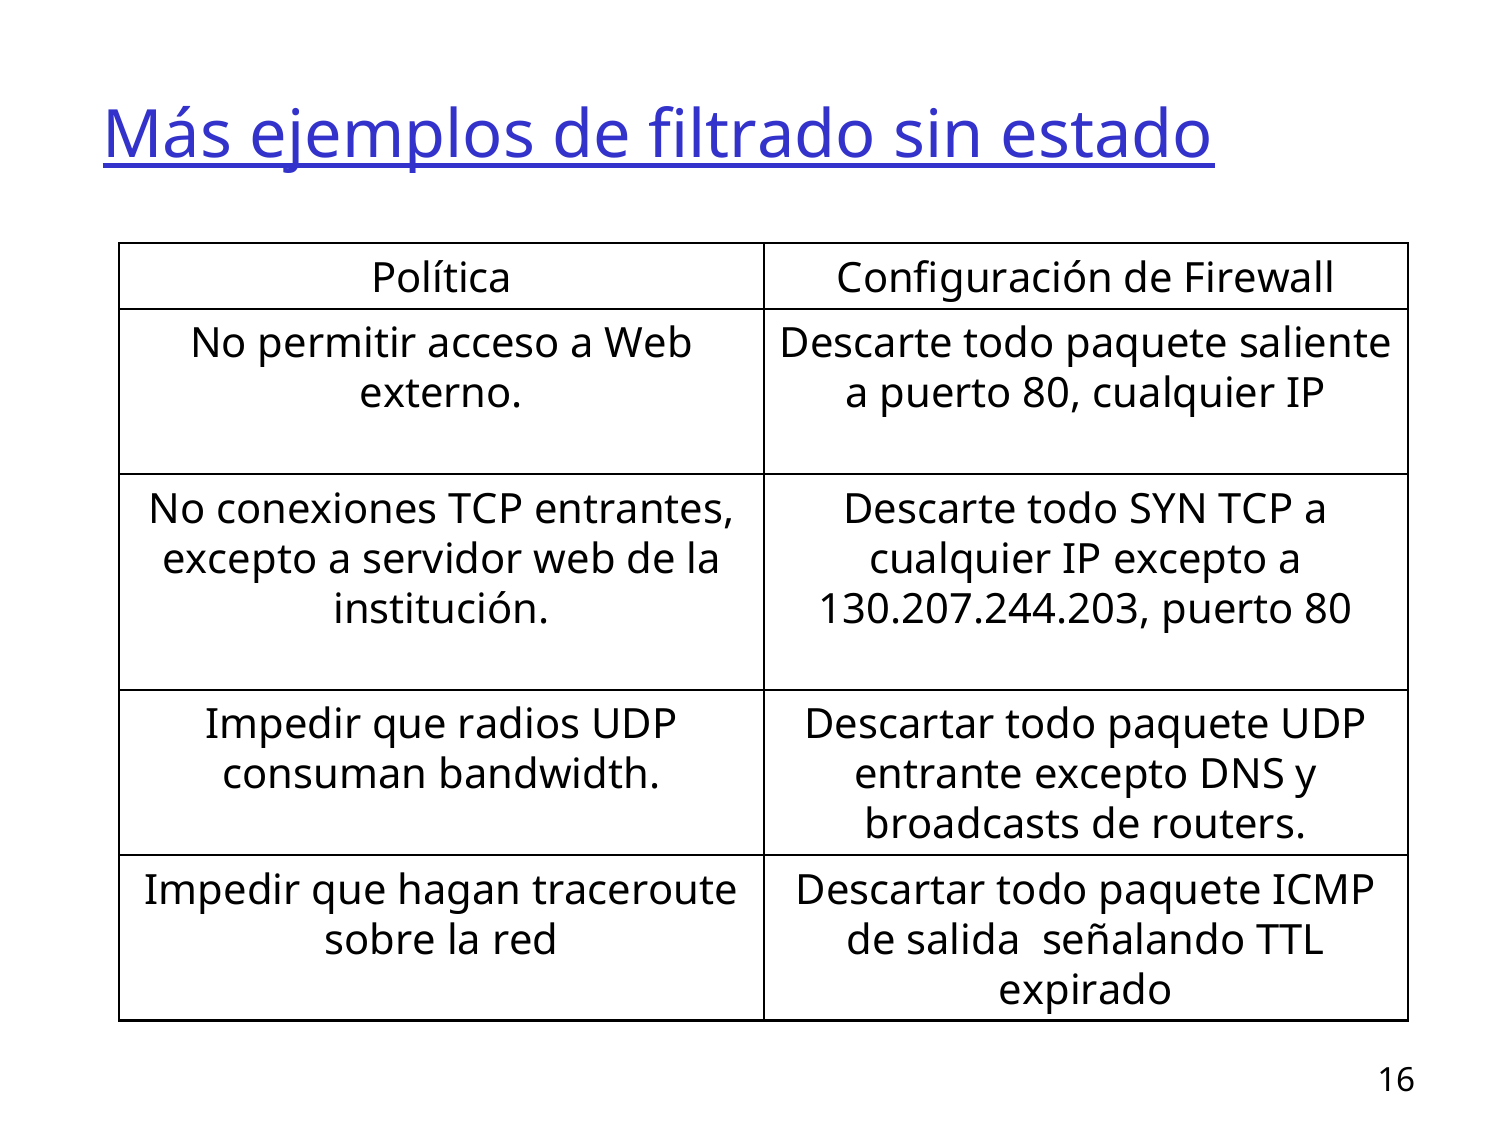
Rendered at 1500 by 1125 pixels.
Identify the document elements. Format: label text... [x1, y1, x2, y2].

table_cell Impedir que radios UDP consuman bandwidth. [120, 691, 763, 854]
table_cell No permitir acceso a Web externo. [120, 310, 763, 473]
title Más ejemplos de filtrado sin estado [87, 23, 1363, 239]
table_cell Descartar todo paquete ICMP de salida señalando TTL expirado [765, 856, 1407, 1019]
table_cell Descartar todo paquete UDP entrante excepto DNS y broadcasts de routers. [765, 691, 1407, 854]
table_cell Descarte todo SYN TCP a cualquier IP excepto a 130.207.244.203, puerto 80 [765, 475, 1407, 689]
table_cell Impedir que hagan traceroute sobre la red [120, 856, 763, 1019]
table_cell No conexiones TCP entrantes, excepto a servidor web de la institución. [120, 475, 763, 689]
table_header Política [120, 244, 763, 308]
table_header Configuración de Firewall [765, 244, 1407, 308]
table_cell Descarte todo paquete saliente a puerto 80, cualquier IP [765, 310, 1407, 473]
